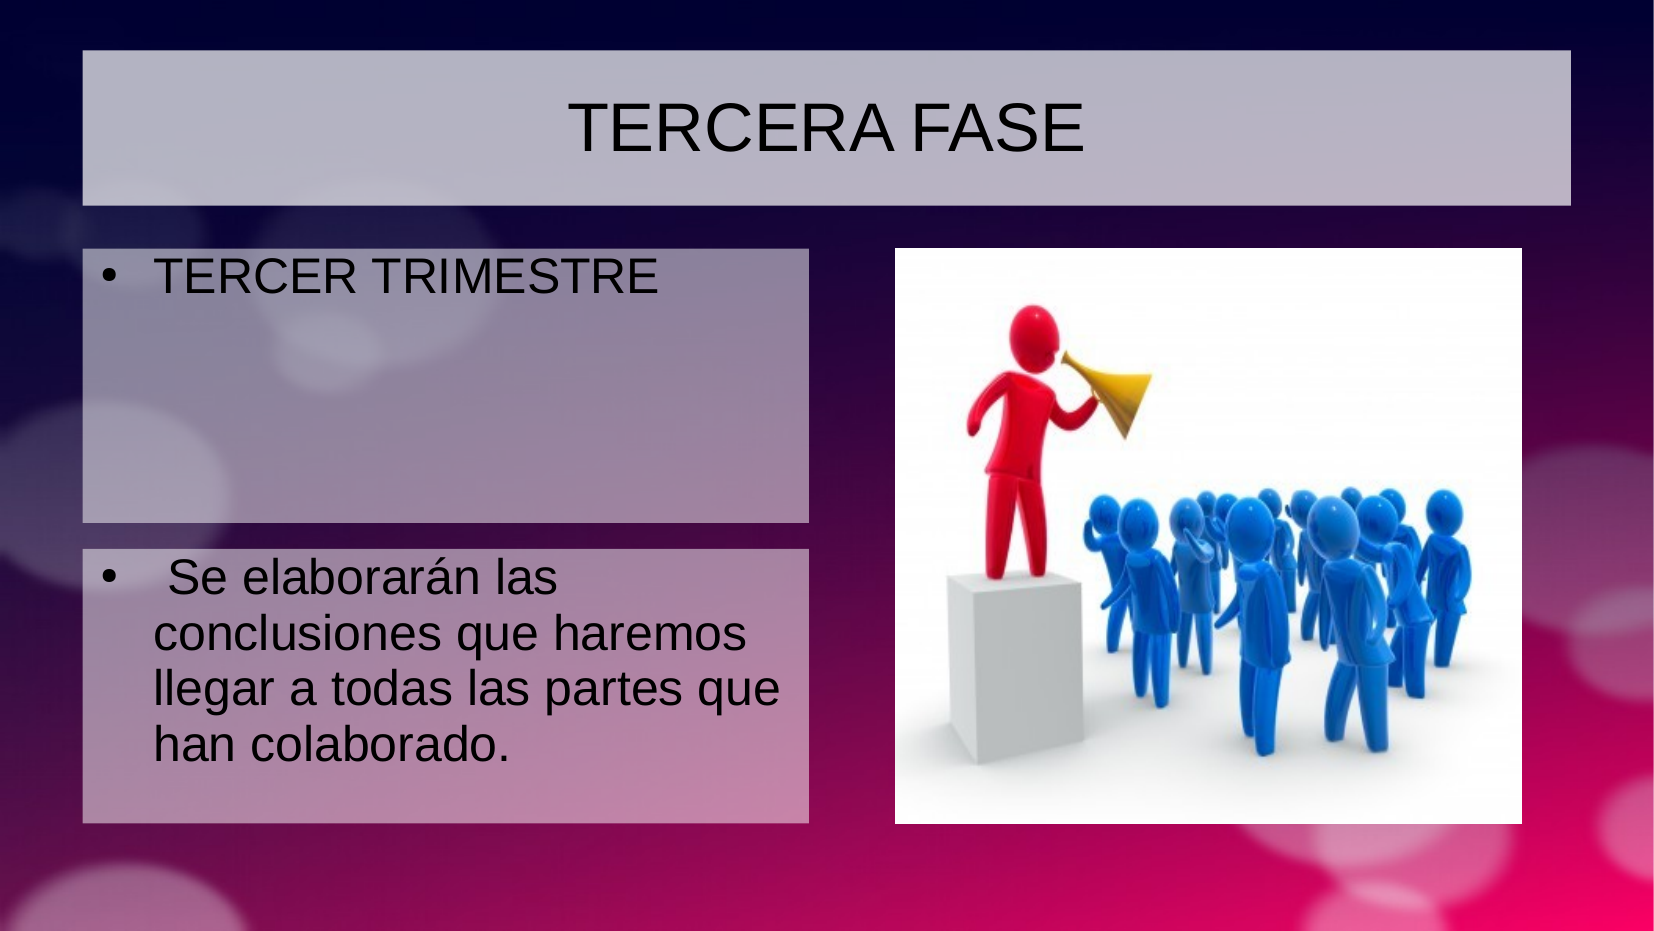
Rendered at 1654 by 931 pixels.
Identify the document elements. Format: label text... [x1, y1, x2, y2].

list TERCER TRIMESTRE [82, 248, 809, 523]
title TERCERA FASE [82, 50, 1571, 206]
list Se elaborarán las conclusiones que haremos llegar a todas las partes que han colaborado. [82, 548, 809, 824]
picture [0, 0, 1654, 931]
